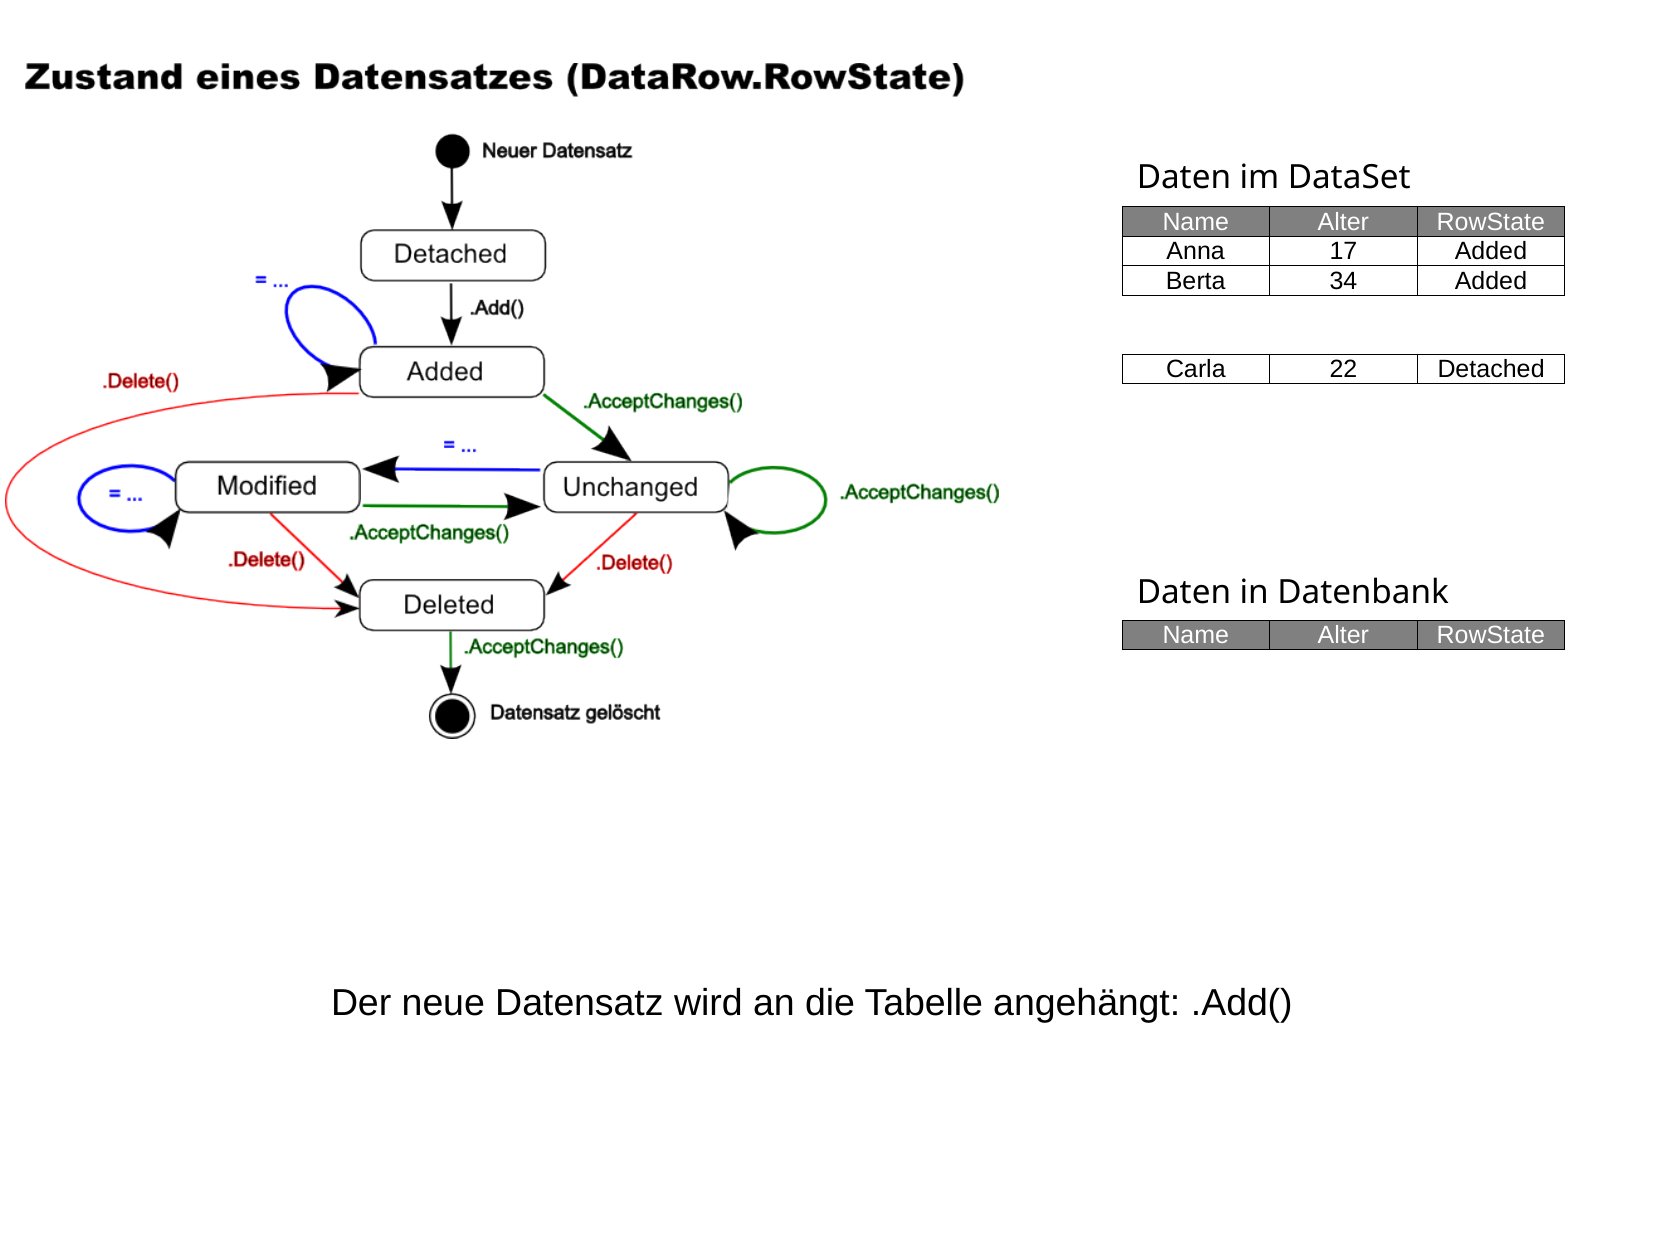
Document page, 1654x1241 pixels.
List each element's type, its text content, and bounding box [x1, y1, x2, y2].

text_box Daten im DataSet [1122, 145, 1536, 206]
text_box Carla [1122, 354, 1269, 384]
text_box RowState [1418, 620, 1565, 650]
text_box Added [1417, 236, 1565, 266]
text_box Name [1122, 206, 1269, 236]
text_box Detached [1417, 354, 1565, 384]
text_box Added [1417, 266, 1565, 296]
text_box Alter [1269, 206, 1418, 236]
text_box RowState [1418, 206, 1565, 236]
text_box Alter [1269, 620, 1418, 650]
text_box Berta [1122, 266, 1269, 296]
picture [5, 63, 999, 739]
text_box Anna [1122, 236, 1269, 266]
text_box 34 [1269, 266, 1417, 296]
text_box Der neue Datensatz wird an die Tabelle angehängt: .Add() [59, 974, 1565, 1032]
text_box Daten in Datenbank [1122, 561, 1595, 623]
text_box 17 [1269, 236, 1417, 266]
text_box 22 [1269, 354, 1417, 384]
text_box Name [1122, 620, 1269, 650]
